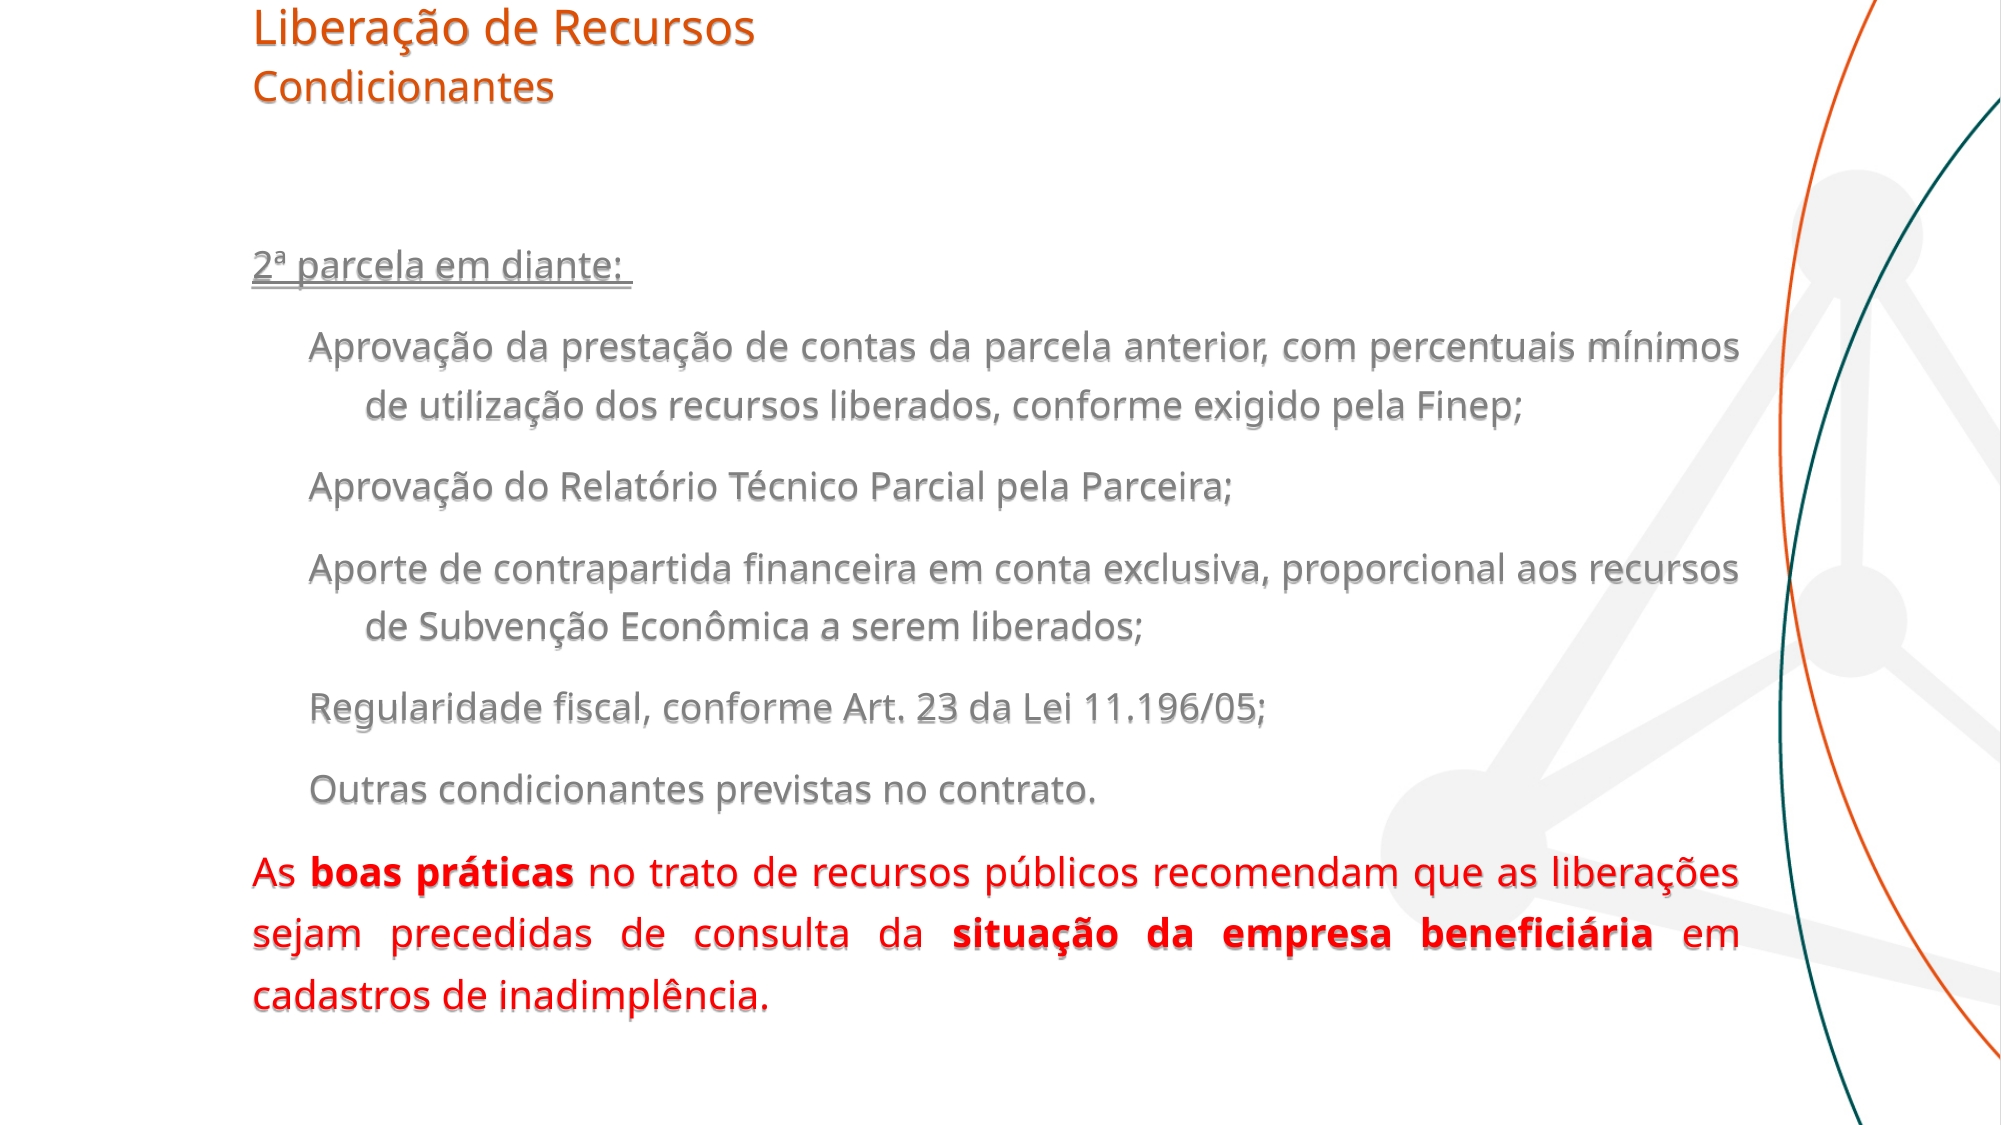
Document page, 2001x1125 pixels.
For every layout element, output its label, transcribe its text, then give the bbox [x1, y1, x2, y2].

text_box 2ª parcela em diante: Aprovação da prestação de contas da parcela anterior, com percentuais mínimos de utilização dos recursos liberados, conforme exigido pela Finep; Aprovação do Relatório Técnico Parcial pela Parceira; Aporte de contrapartida financeira em conta exclusiva, proporcional aos recursos de Subvenção Econômica a serem liberados; Regularidade fiscal, conforme Art. 23 da Lei 11.196/05; Outras condicionantes previstas no contrato. As boas práticas no trato de recursos públicos recomendam que as liberações sejam precedidas de consulta da situação da empresa beneficiária em cadastros de inadimplência. [237, 219, 1756, 1047]
text_box Liberação de Recursos Condicionantes [237, 0, 1250, 155]
